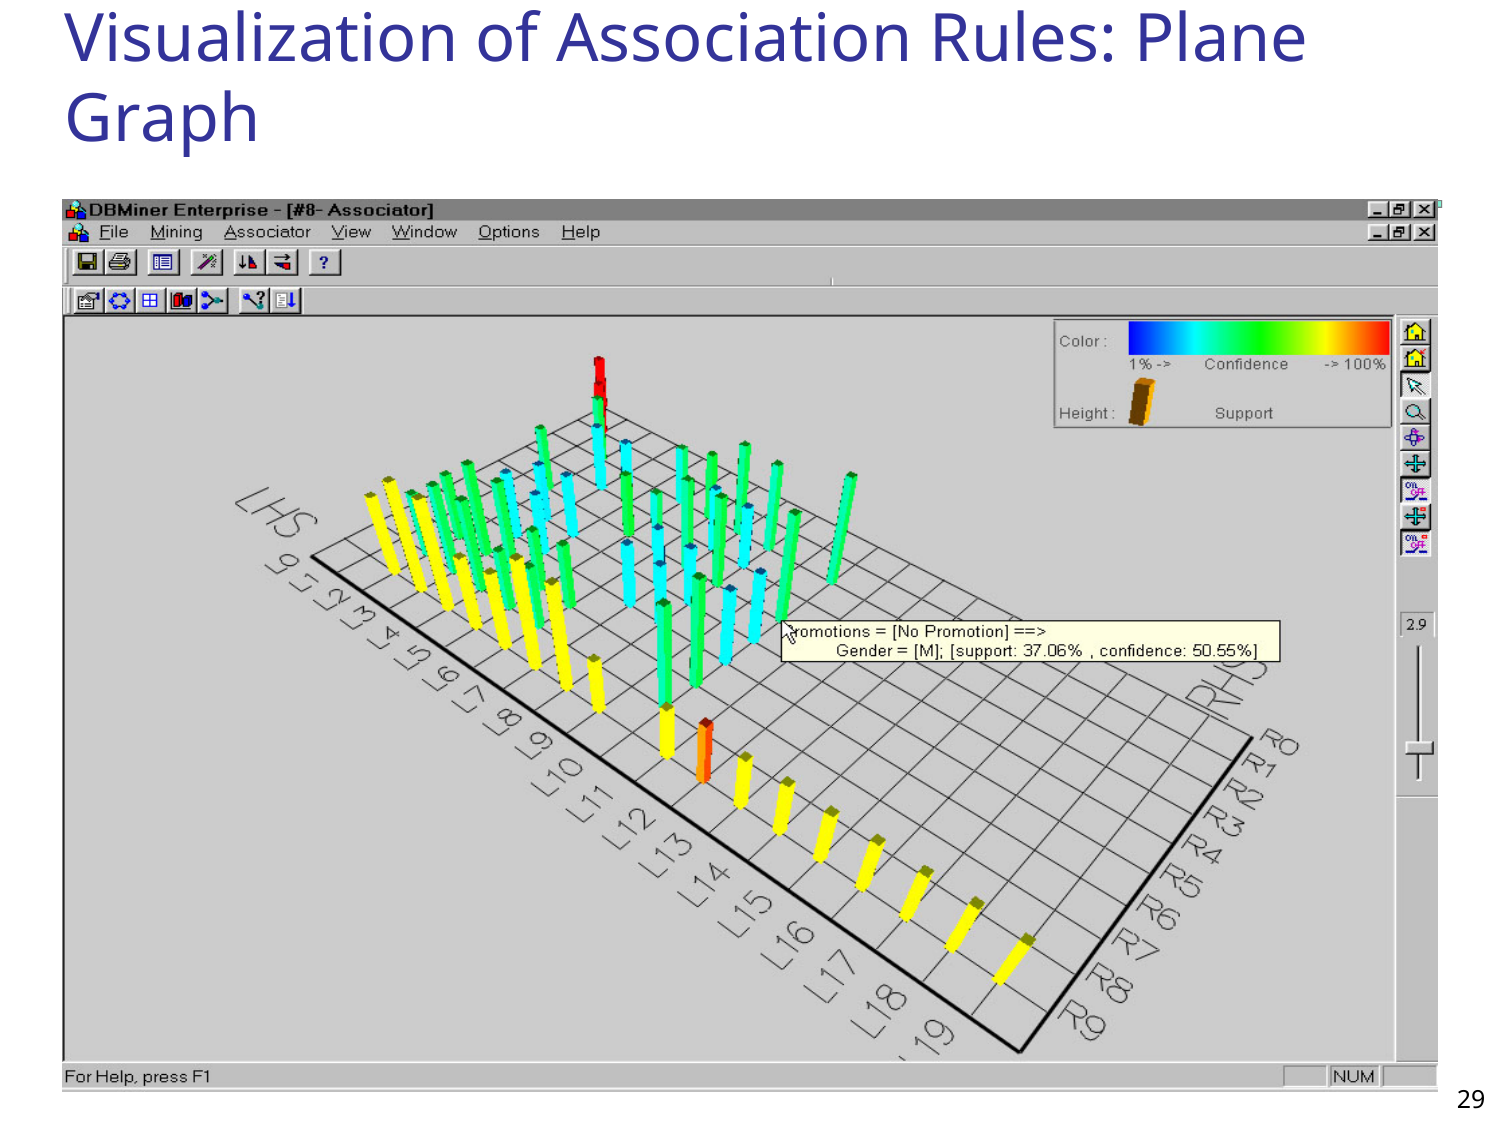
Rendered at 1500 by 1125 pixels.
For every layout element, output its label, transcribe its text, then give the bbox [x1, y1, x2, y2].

text_box <number> [1187, 1062, 1500, 1125]
picture [62, 199, 1438, 1092]
text_box Visualization of Association Rules: Plane Graph [50, 62, 1476, 163]
